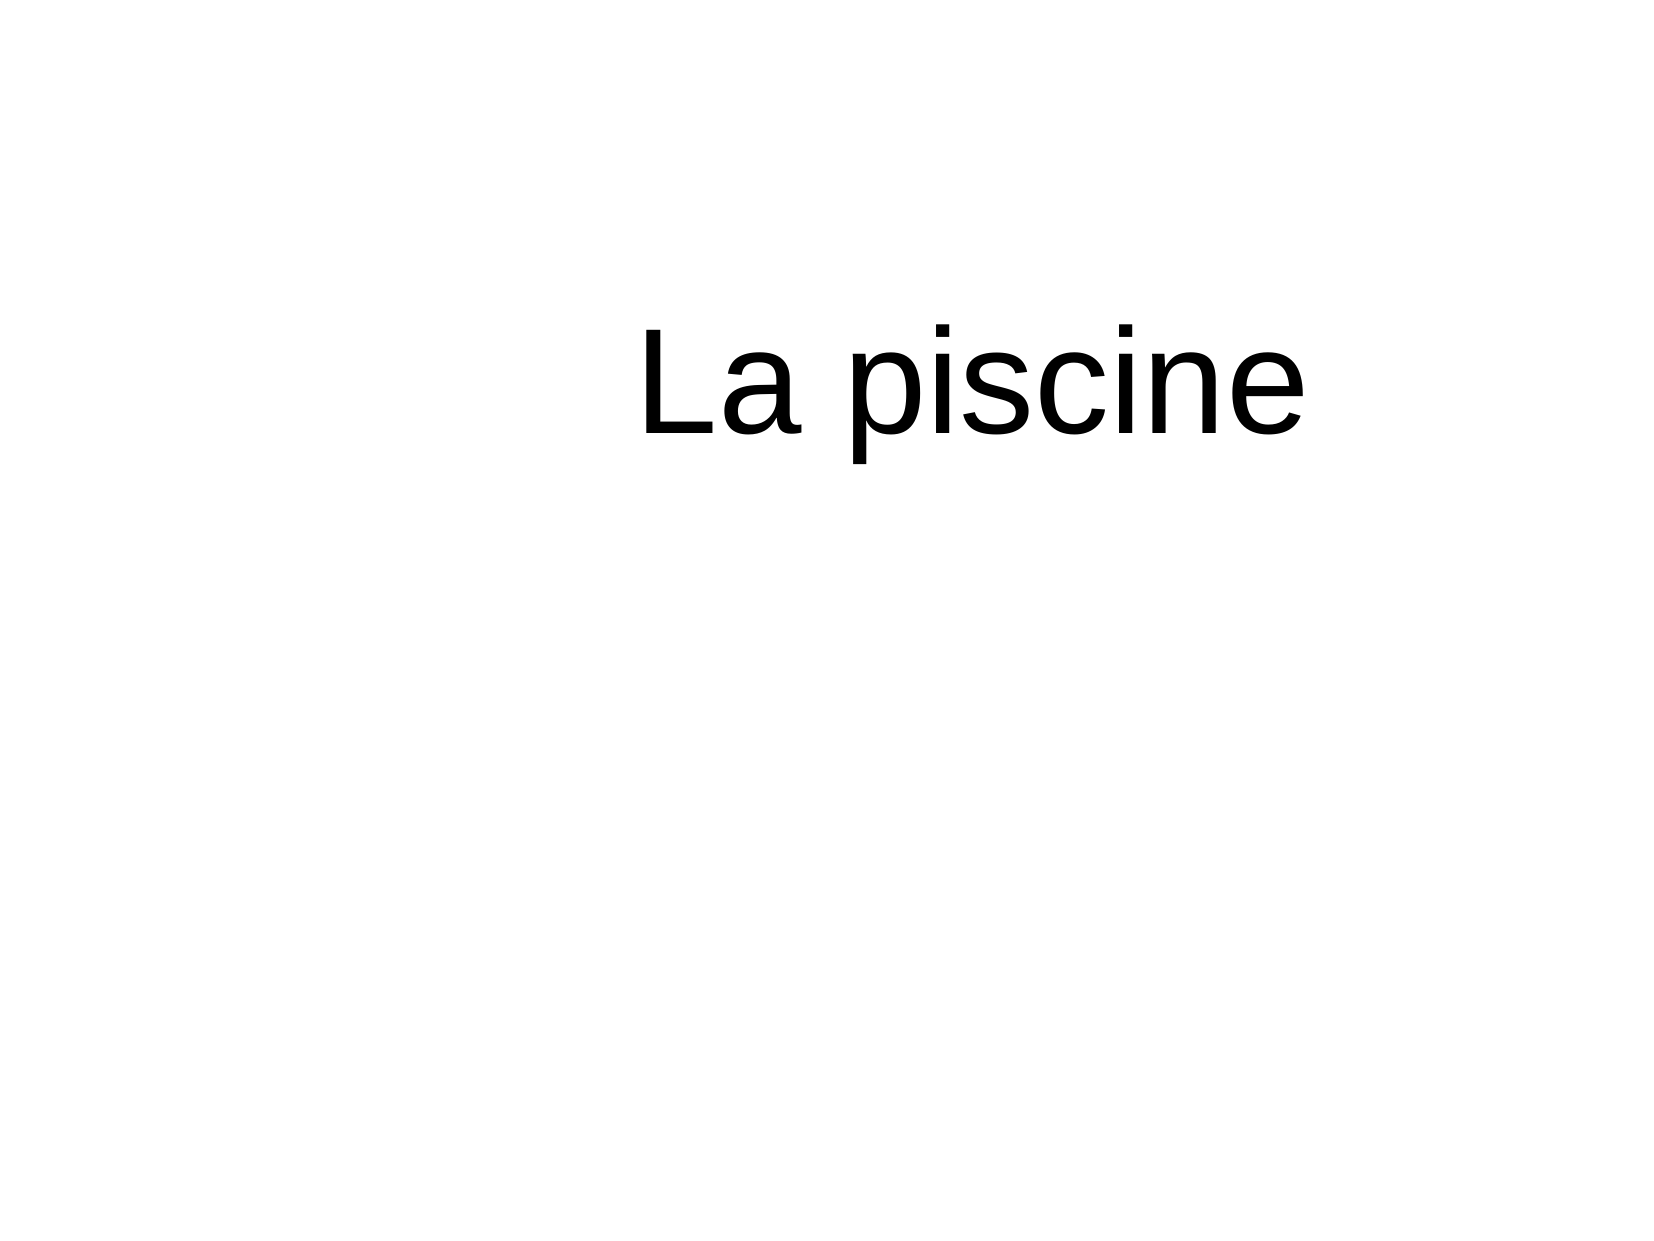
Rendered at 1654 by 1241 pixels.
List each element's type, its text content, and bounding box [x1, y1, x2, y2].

text_box La piscine [620, 290, 1536, 473]
